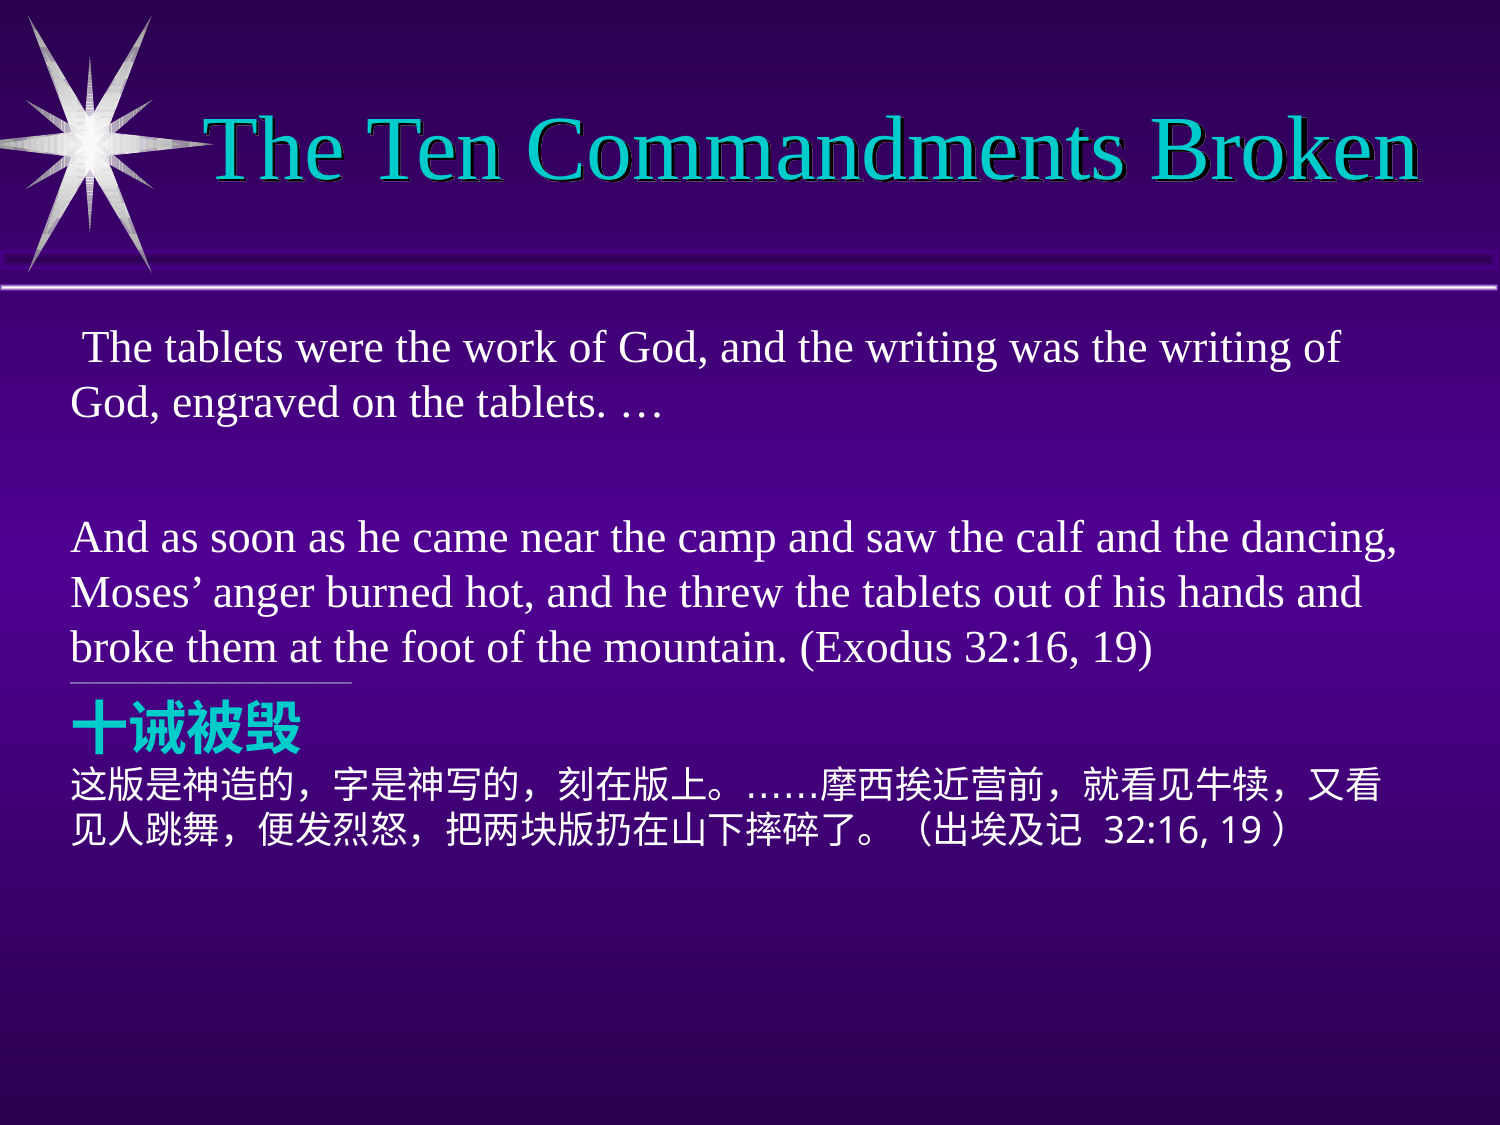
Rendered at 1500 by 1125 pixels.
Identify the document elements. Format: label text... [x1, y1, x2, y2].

title The Ten Commandments Broken [187, 56, 1463, 244]
text_box The tablets were the work of God, and the writing was the writing of God, engraved on the tablets. … And as soon as he came near the camp and saw the calf and the dancing, Moses’ anger burned hot, and he threw the tablets out of his hands and broke them at the foot of the mountain. (Exodus 32:16, 19) ──────────────────────── 十诫被毁 这版是神造的，字是神写的，刻在版上。……摩西挨近营前，就看见牛犊，又看见人跳舞，便发烈怒，把两块版扔在山下摔碎了。（出埃及记 32:16, 19） [55, 309, 1418, 1103]
